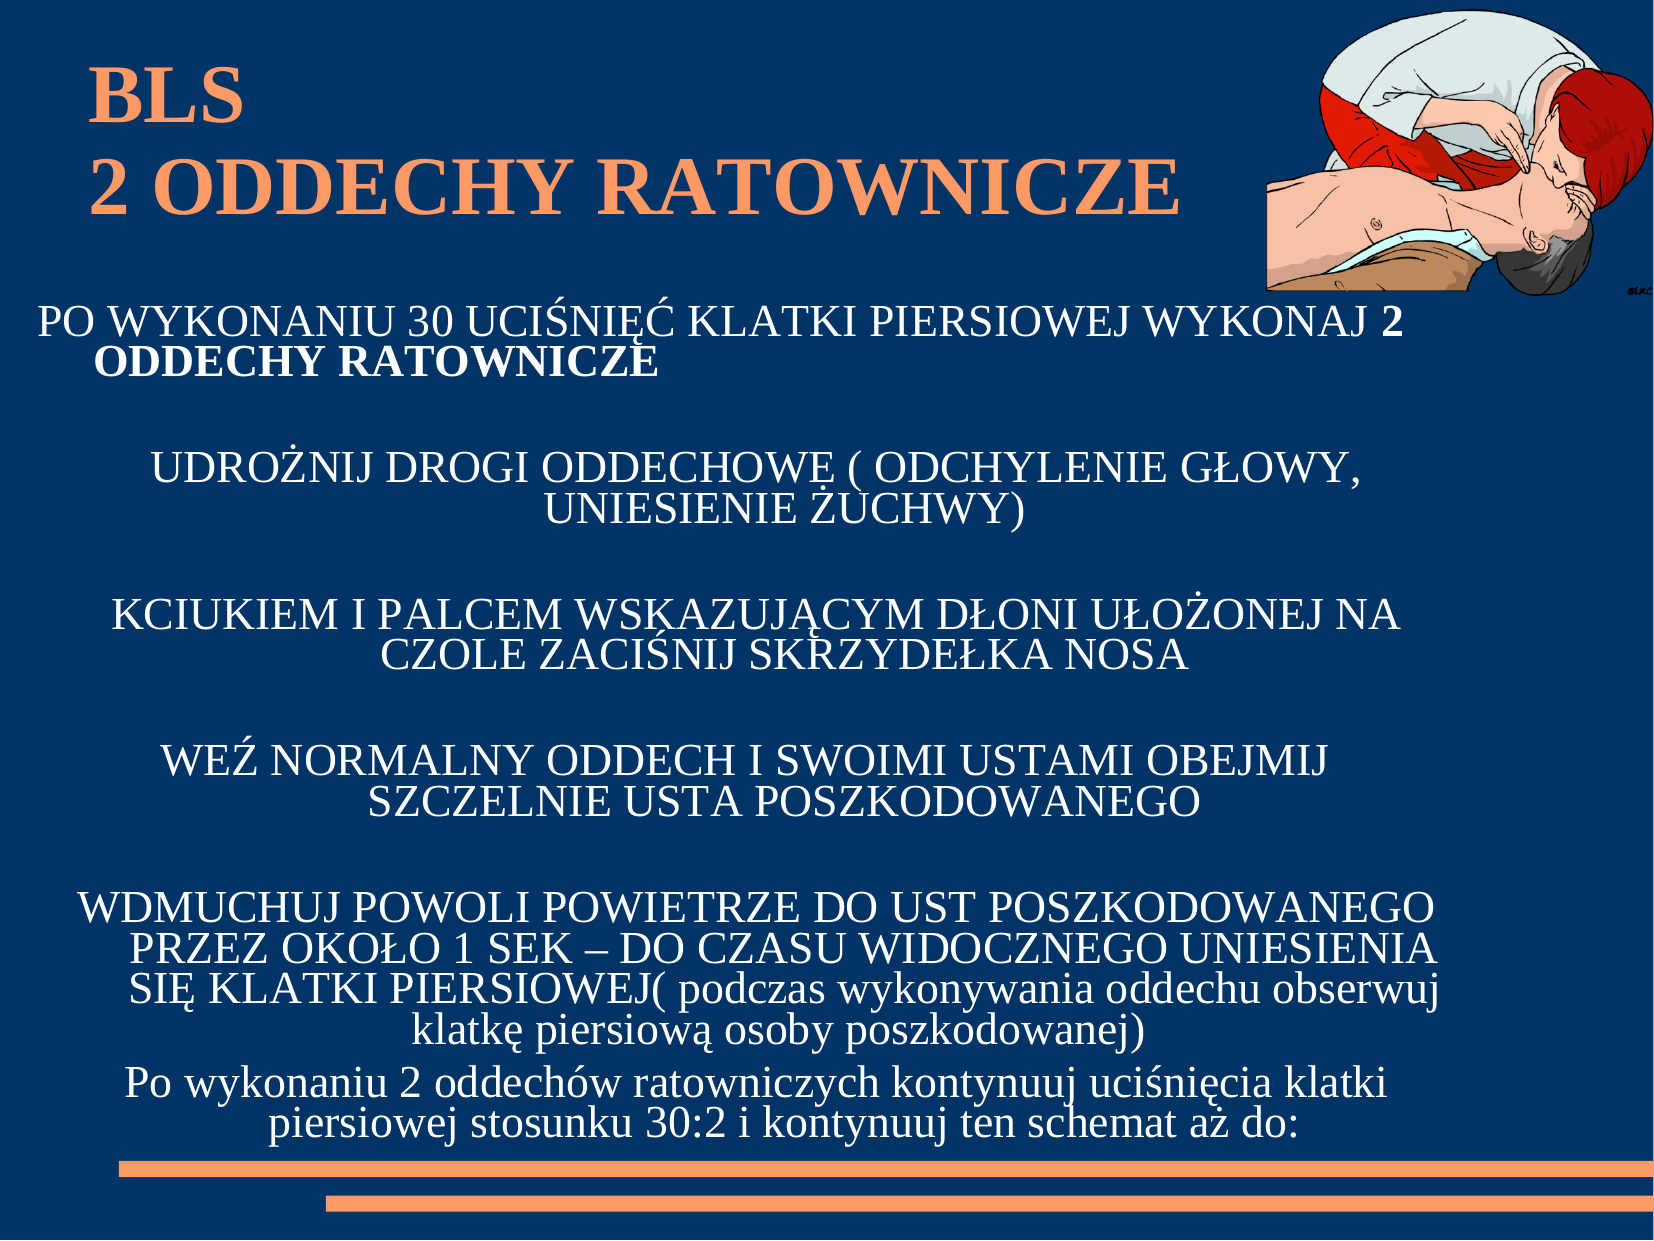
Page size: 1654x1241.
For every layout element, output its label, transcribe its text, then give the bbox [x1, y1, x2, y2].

title BLS 2 ODDECHY RATOWNICZE [88, 43, 1501, 237]
picture [1266, 9, 1654, 296]
subtitle PO WYKONANIU 30 UCIŚNIĘĆ KLATKI PIERSIOWEJ WYKONAJ 2 ODDECHY RATOWNICZE UDROŻNIJ DROGI ODDECHOWE ( ODCHYLENIE GŁOWY, UNIESIENIE ŻUCHWY) KCIUKIEM I PALCEM WSKAZUJĄCYM DŁONI UŁOŻONEJ NA CZOLE ZACIŚNIJ SKRZYDEŁKA NOSA WEŹ NORMALNY ODDECH I SWOIMI USTAMI OBEJMIJ SZCZELNIE USTA POSZKODOWANEGO WDMUCHUJ POWOLI POWIETRZE DO UST POSZKODOWANEGO PRZEZ OKOŁO 1 SEK – DO CZASU WIDOCZNEGO UNIESIENIA SIĘ KLATKI PIERSIOWEJ( podczas wykonywania oddechu obserwuj klatkę piersiową osoby poszkodowanej) Po wykonaniu 2 oddechów ratowniczych kontynuuj uciśnięcia klatki piersiowej stosunku 30:2 i kontynuuj ten schemat aż do: [37, 295, 1477, 1155]
